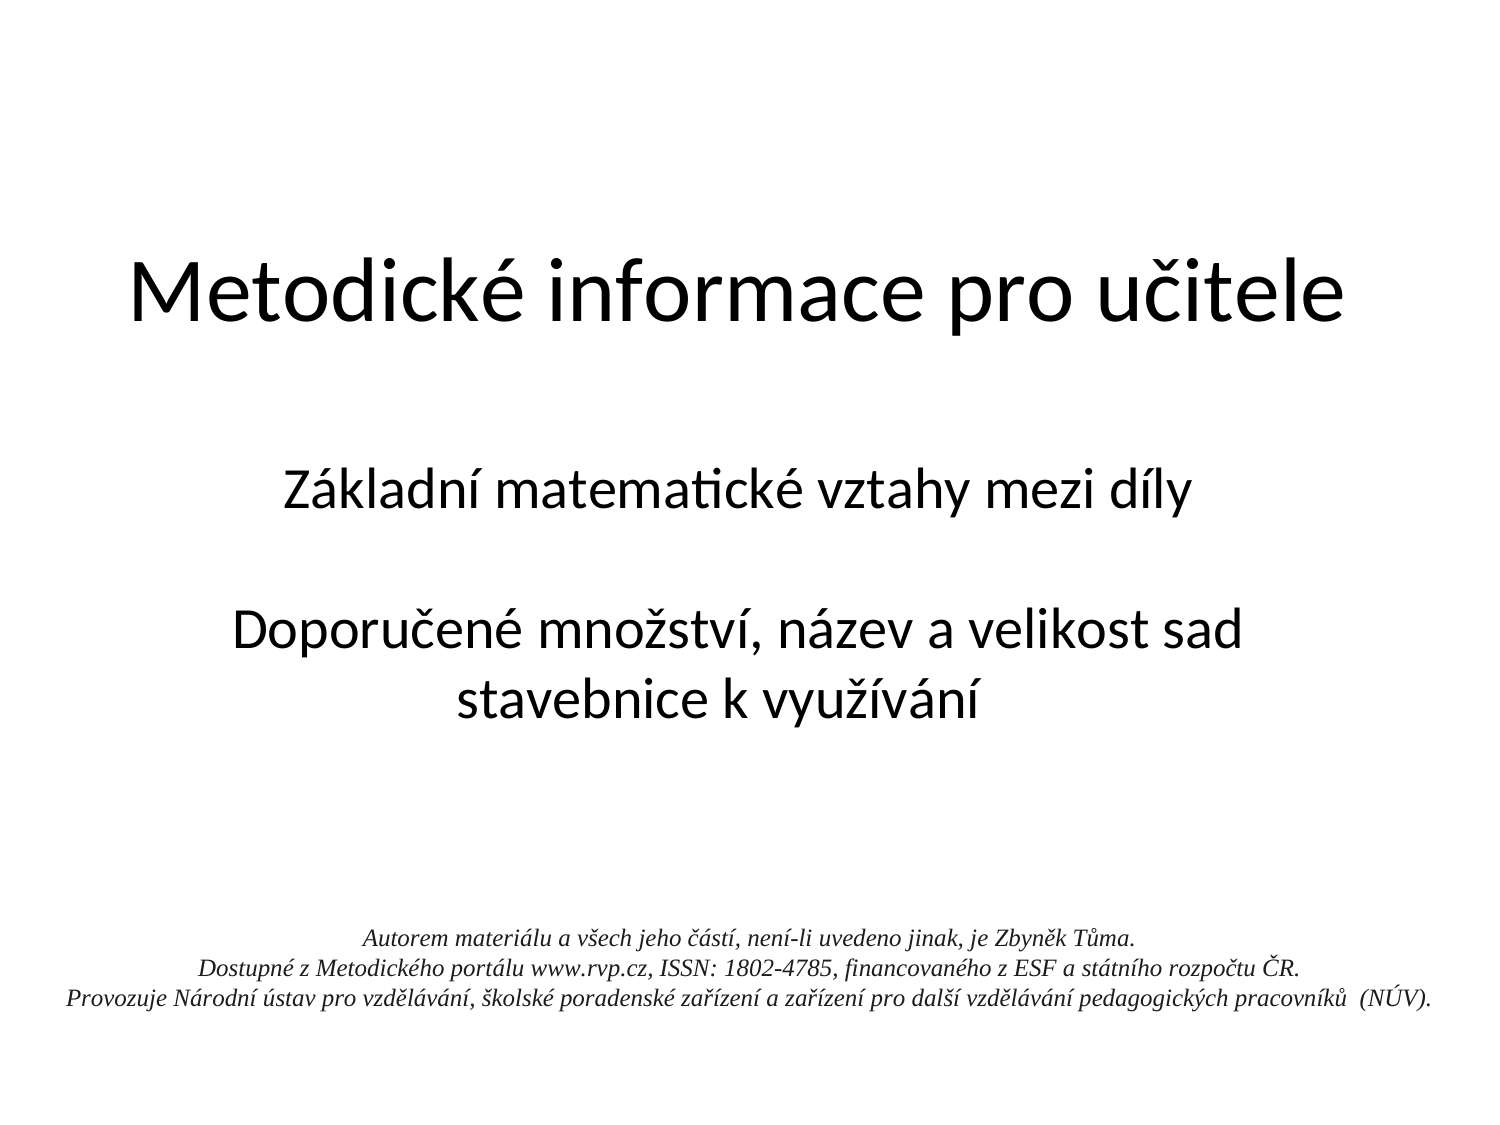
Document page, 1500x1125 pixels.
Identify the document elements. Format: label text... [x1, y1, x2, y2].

text_box Autorem materiálu a všech jeho částí, není-li uvedeno jinak, je Zbyněk Tůma. Dostupné z Metodického portálu www.rvp.cz, ISSN: 1802-4785, financovaného z ESF a státního rozpočtu ČR. Provozuje Národní ústav pro vzdělávání, školské poradenské zařízení a zařízení pro další vzdělávání pedagogických pracovníků (NÚV). [0, 914, 1500, 1020]
title Metodické informace pro učitele Základní matematické vztahy mezi díly Doporučené množství, název a velikost sad stavebnice k využívání [100, 222, 1376, 808]
